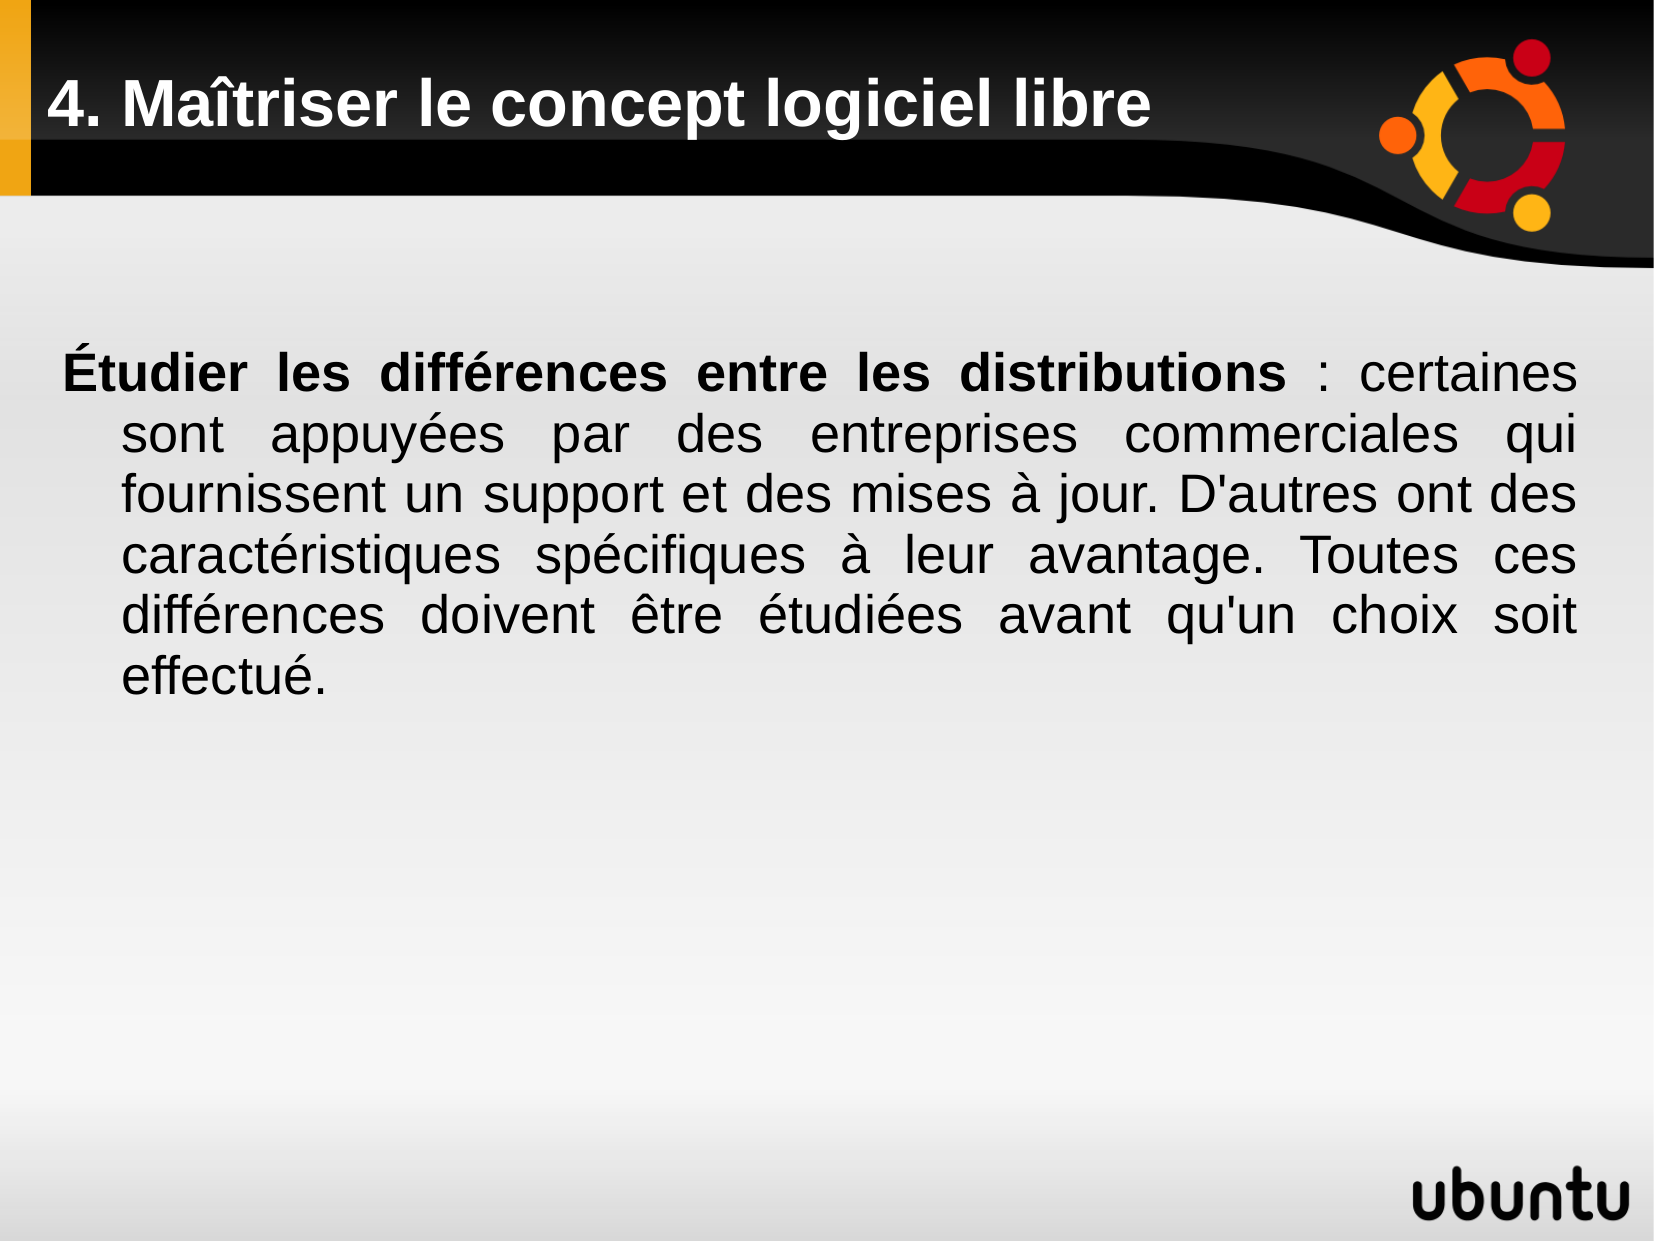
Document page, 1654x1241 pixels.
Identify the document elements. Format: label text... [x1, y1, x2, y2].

title 4. Maîtriser le concept logiciel libre [47, 29, 1583, 178]
picture [0, 0, 1654, 1241]
text_box Étudier les différences entre les distributions : certaines sont appuyées par des entreprises commerciales qui fournissent un support et des mises à jour. D'autres ont des caractéristiques spécifiques à leur avantage. Toutes ces différences doivent être étudiées avant qu'un choix soit effectué. [47, 335, 1595, 757]
